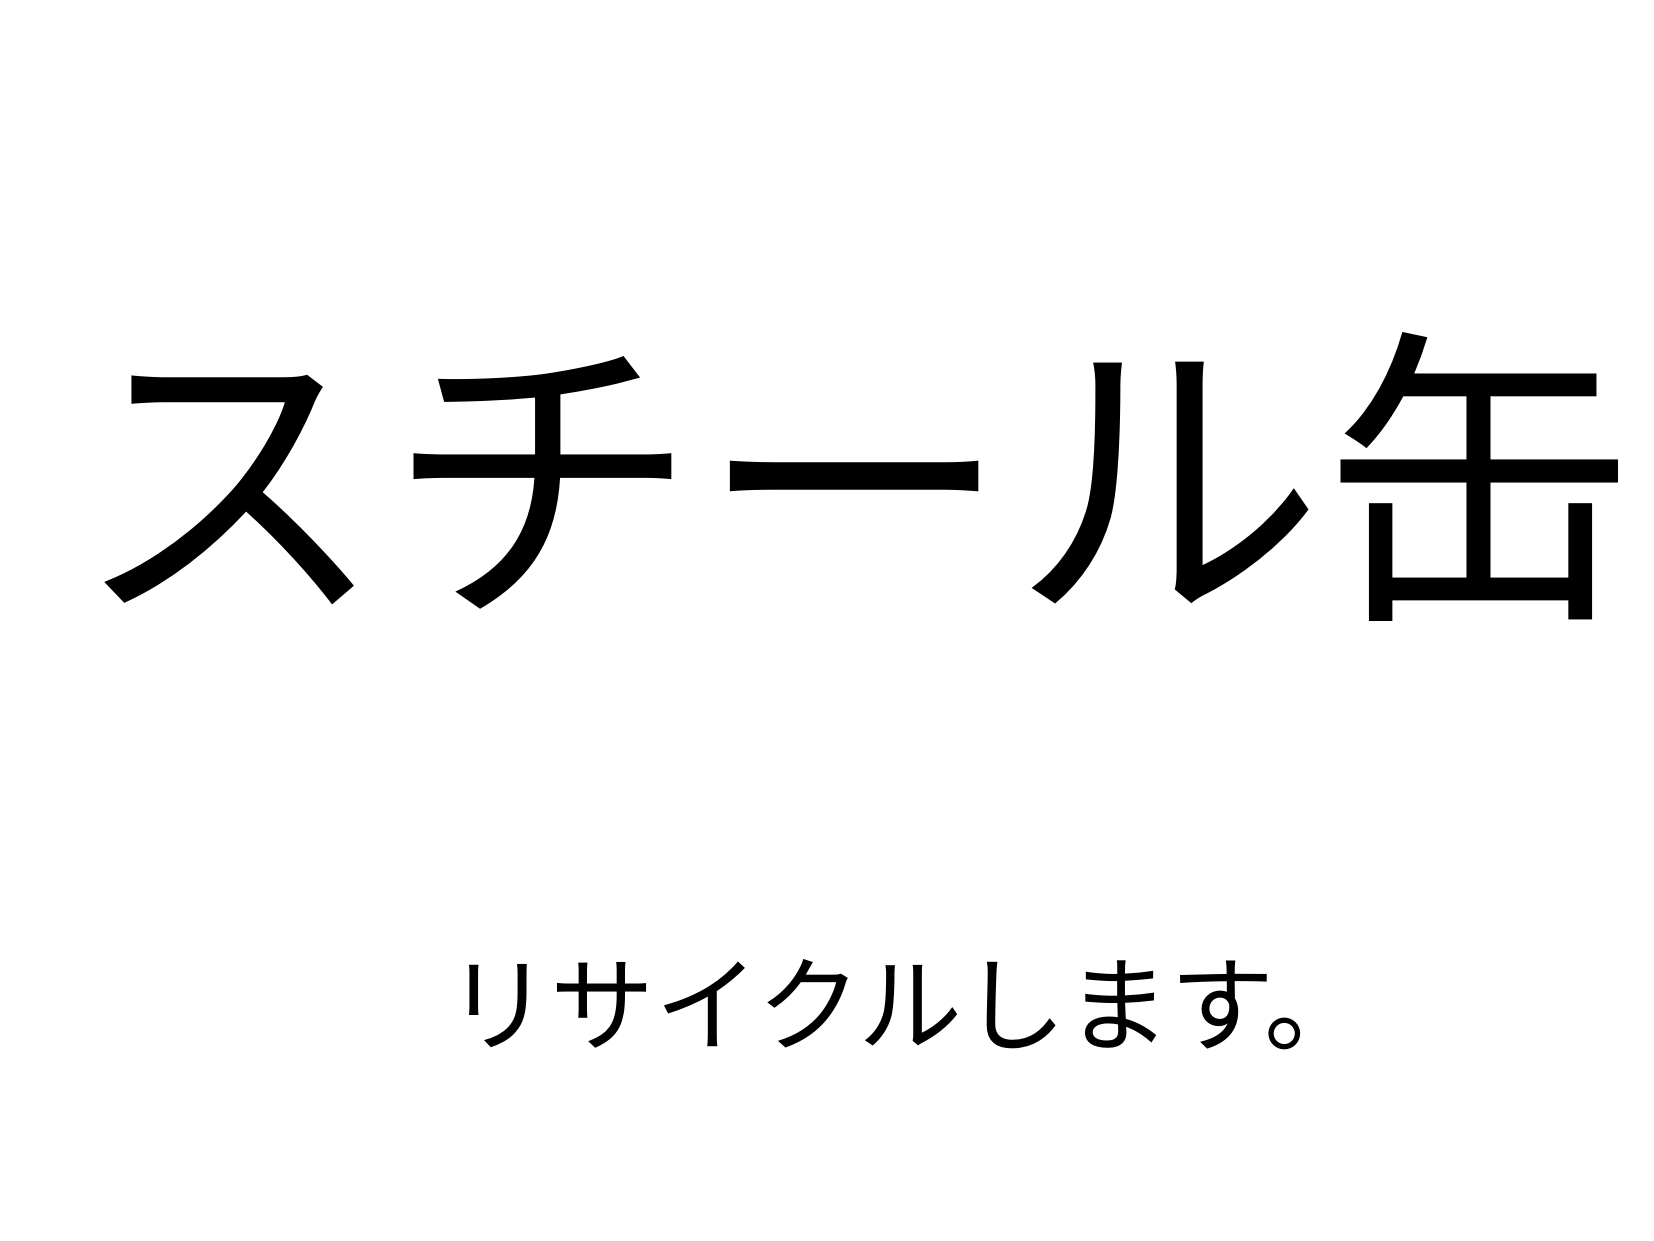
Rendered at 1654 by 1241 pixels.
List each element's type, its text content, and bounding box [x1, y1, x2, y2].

text_box リサイクルします。 [431, 915, 1222, 1047]
text_box スチール缶 [59, 226, 1574, 591]
